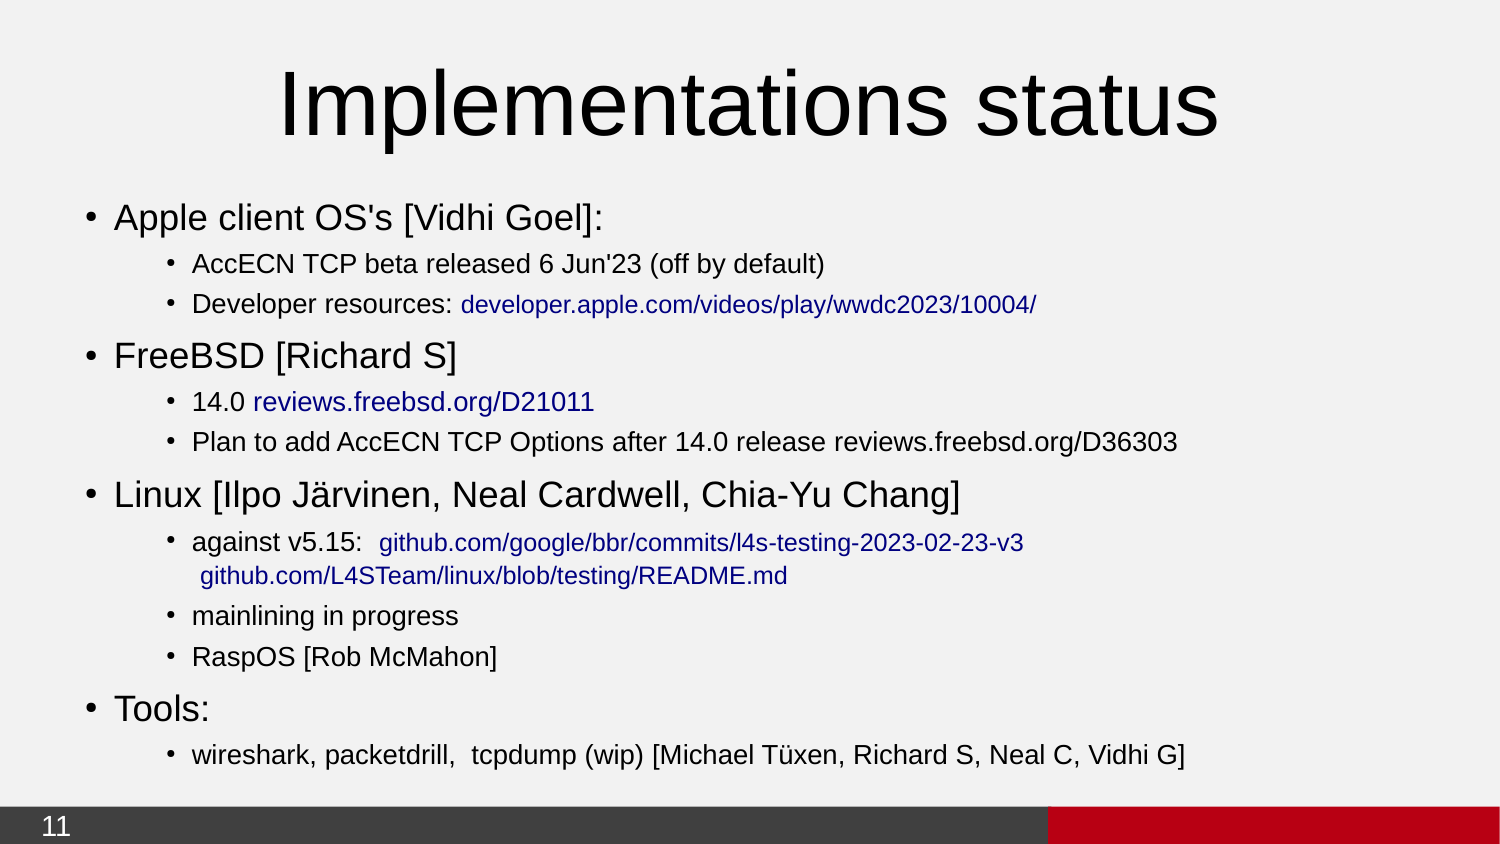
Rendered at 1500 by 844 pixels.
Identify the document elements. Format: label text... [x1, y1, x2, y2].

list Apple client OS's [Vidhi Goel]: AccECN TCP beta released 6 Jun'23 (off by default) Developer resources: developer.apple.com/videos/play/wwdc2023/10004/ FreeBSD [Richard S] 14.0 reviews.freebsd.org/D21011 Plan to add AccECN TCP Options after 14.0 release reviews.freebsd.org/D36303 Linux [Ilpo Järvinen, Neal Cardwell, Chia-Yu Chang] against v5.15: github.com/google/bbr/commits/l4s-testing-2023-02-23-v3 github.com/L4STeam/linux/blob/testing/README.md mainlining in progress RaspOS [Rob McMahon] Tools: wireshark, packetdrill, tcpdump (wip) [Michael Tüxen, Richard S, Neal C, Vidhi G] [75, 197, 1425, 772]
title Implementations status [75, 33, 1425, 175]
